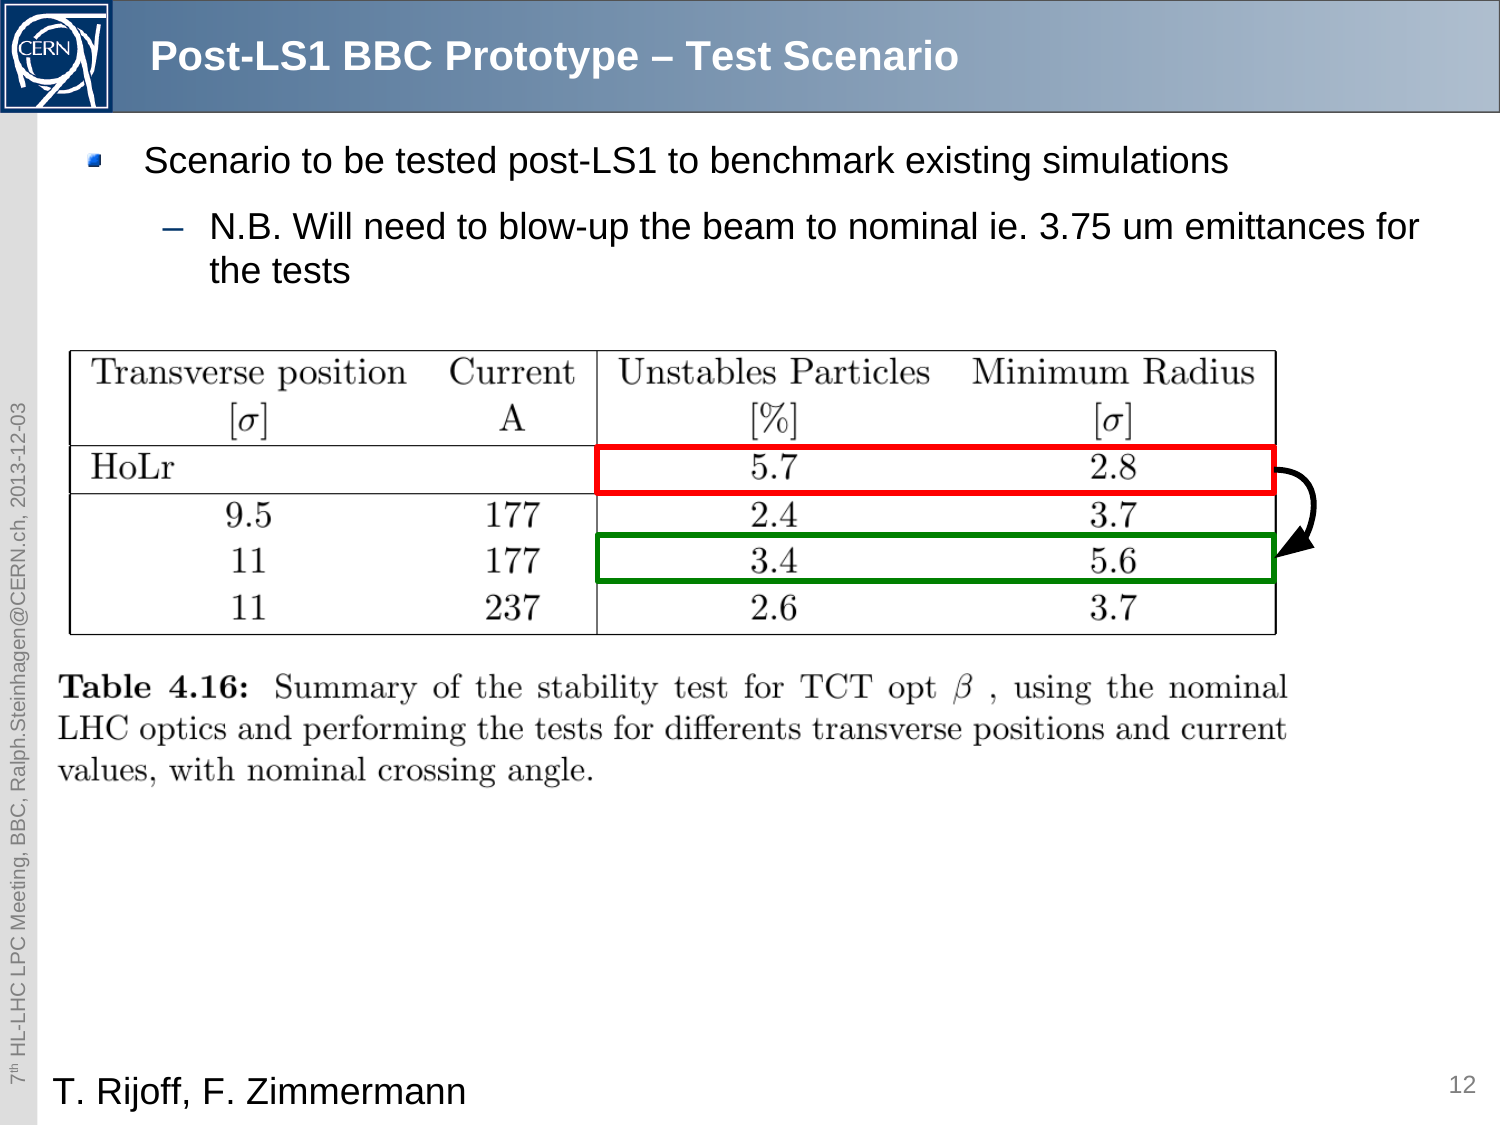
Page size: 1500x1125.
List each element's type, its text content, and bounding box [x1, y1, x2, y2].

list Scenario to be tested post-LS1 to benchmark existing simulations N.B. Will need to blow-up the beam to nominal ie. 3.75 um emittances for the tests [87, 137, 1438, 1030]
picture [0, 0, 113, 113]
text_box T. Rijoff, F. Zimmermann [37, 1063, 483, 1121]
title Post-LS1 BBC Prototype – Test Scenario [150, 0, 1201, 113]
picture [51, 330, 1335, 814]
